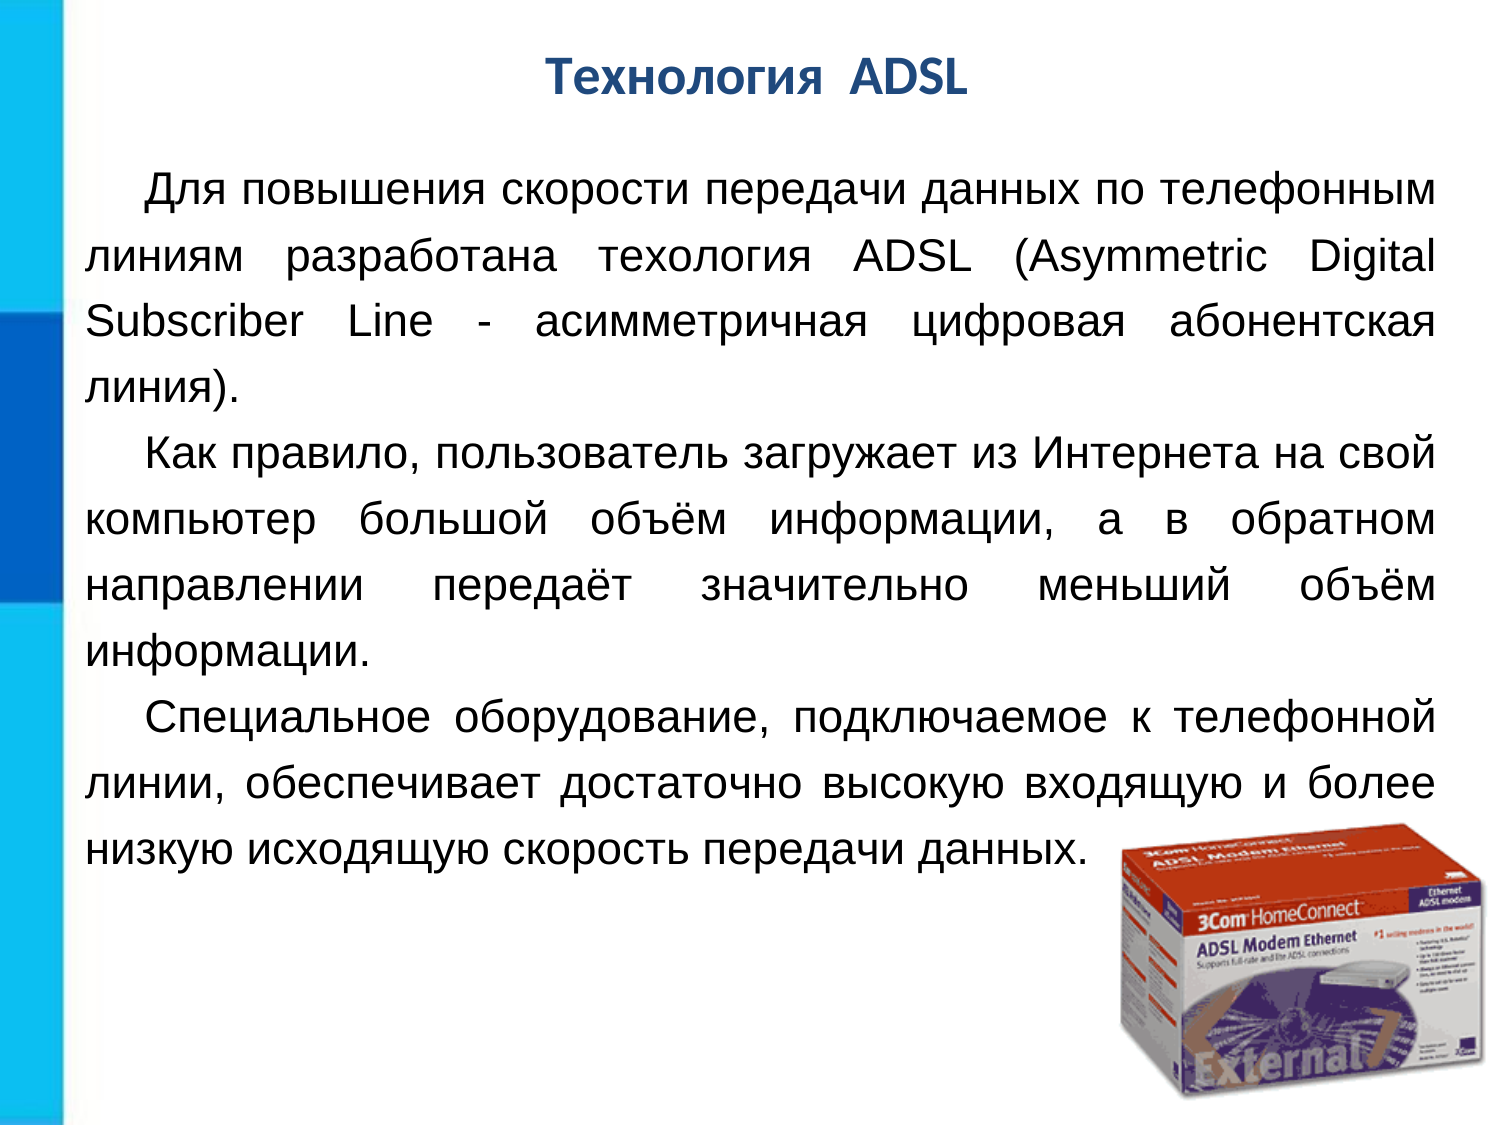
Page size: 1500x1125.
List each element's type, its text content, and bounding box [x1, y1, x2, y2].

picture [0, 0, 1500, 1125]
text_box Технология ADSL [88, 31, 1425, 114]
text_box Для повышения скорости передачи данных по телефонным линиям разработана техология ADSL (Asymmetric Digital Subscriber Line - асимметричная цифровая абонентская линия). Как правило, пользователь загружает из Интернета на свой компьютер большой объём информации, а в обратном направлении передаёт значительно меньший объём информации. Специальное оборудование, подключаемое к телефонной линии, обеспечивает достаточно высокую входящую и более низкую исходящую скорость передачи данных. [70, 140, 1453, 948]
